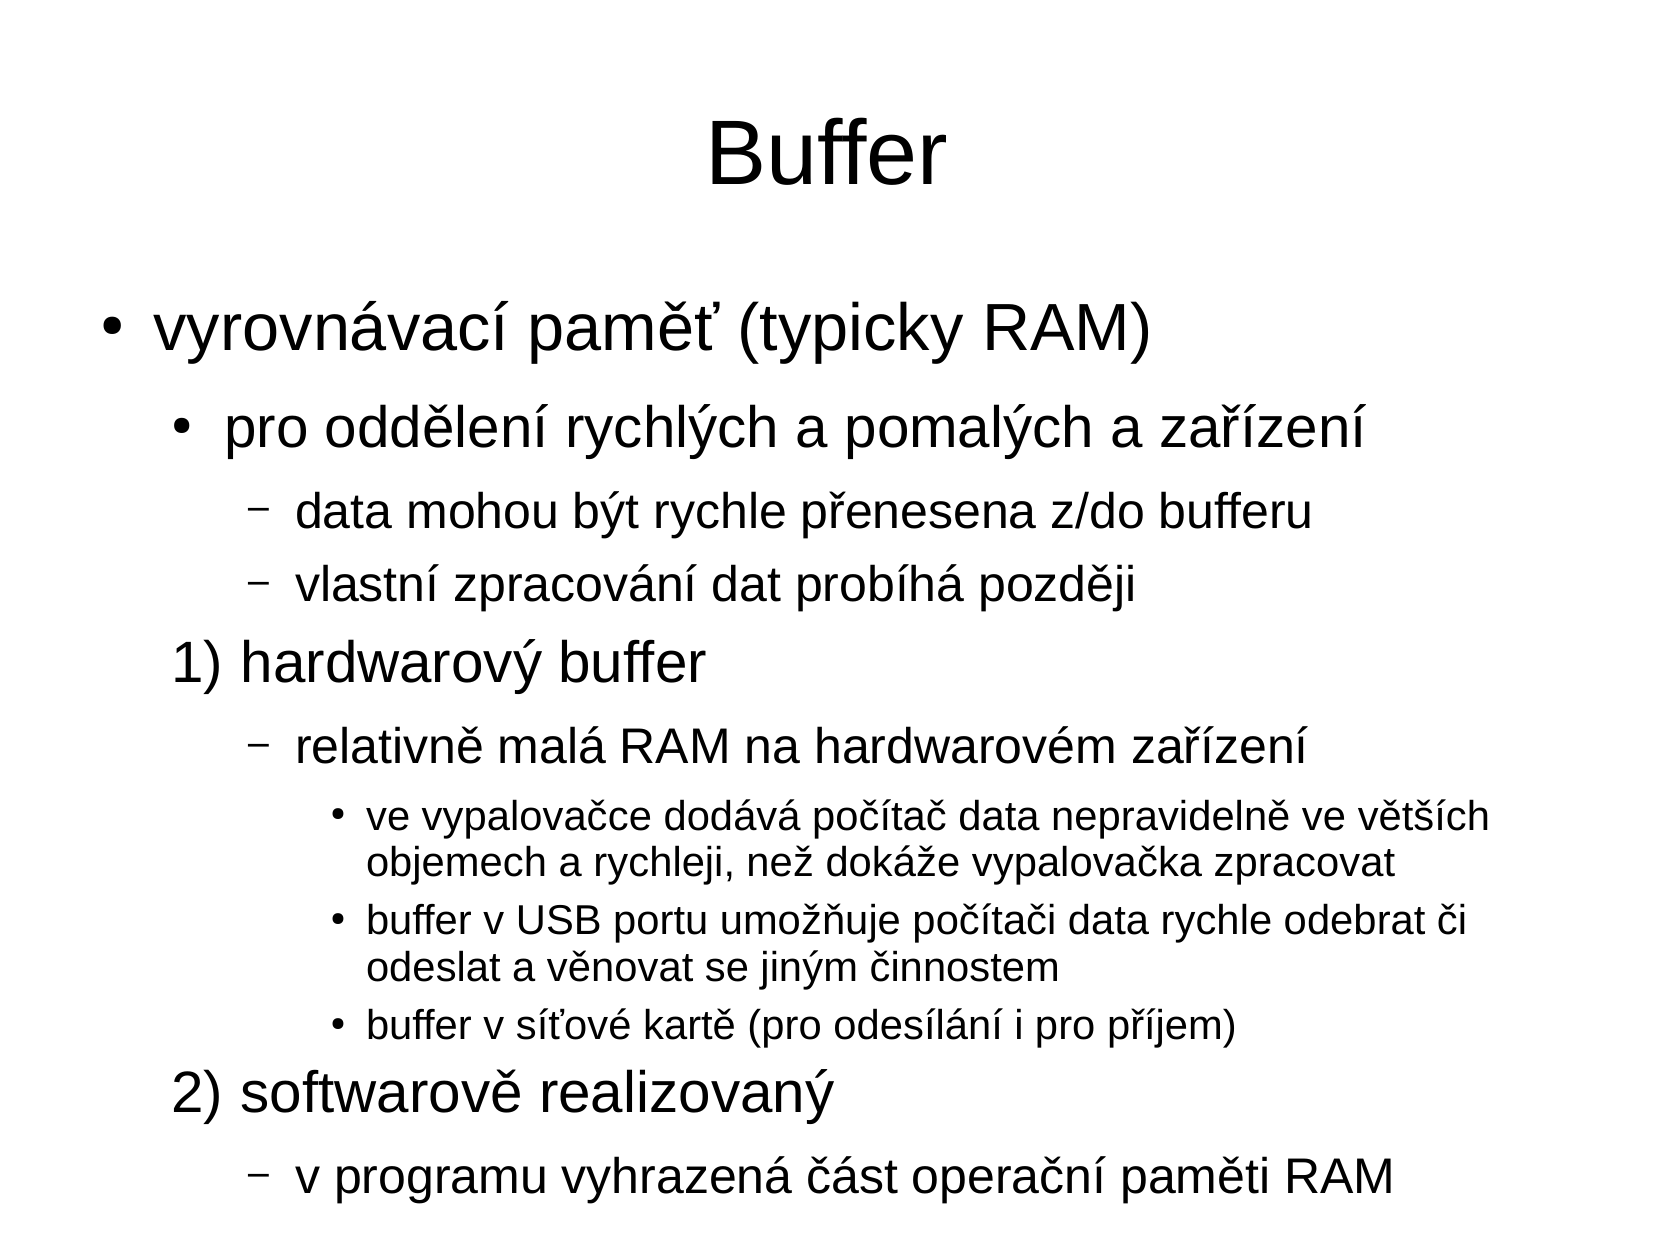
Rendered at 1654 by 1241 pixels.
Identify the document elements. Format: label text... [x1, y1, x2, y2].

list vyrovnávací paměť (typicky RAM) pro oddělení rychlých a pomalých a zařízení data mohou být rychle přenesena z/do bufferu vlastní zpracování dat probíhá později hardwarový buffer relativně malá RAM na hardwarovém zařízení ve vypalovačce dodává počítač data nepravidelně ve větších objemech a rychleji, než dokáže vypalovačka zpracovat buffer v USB portu umožňuje počítači data rychle odebrat či odeslat a věnovat se jiným činnostem buffer v síťové kartě (pro odesílání i pro příjem) softwarově realizovaný v programu vyhrazená část operační paměti RAM [82, 290, 1571, 1206]
title Buffer [82, 49, 1571, 257]
